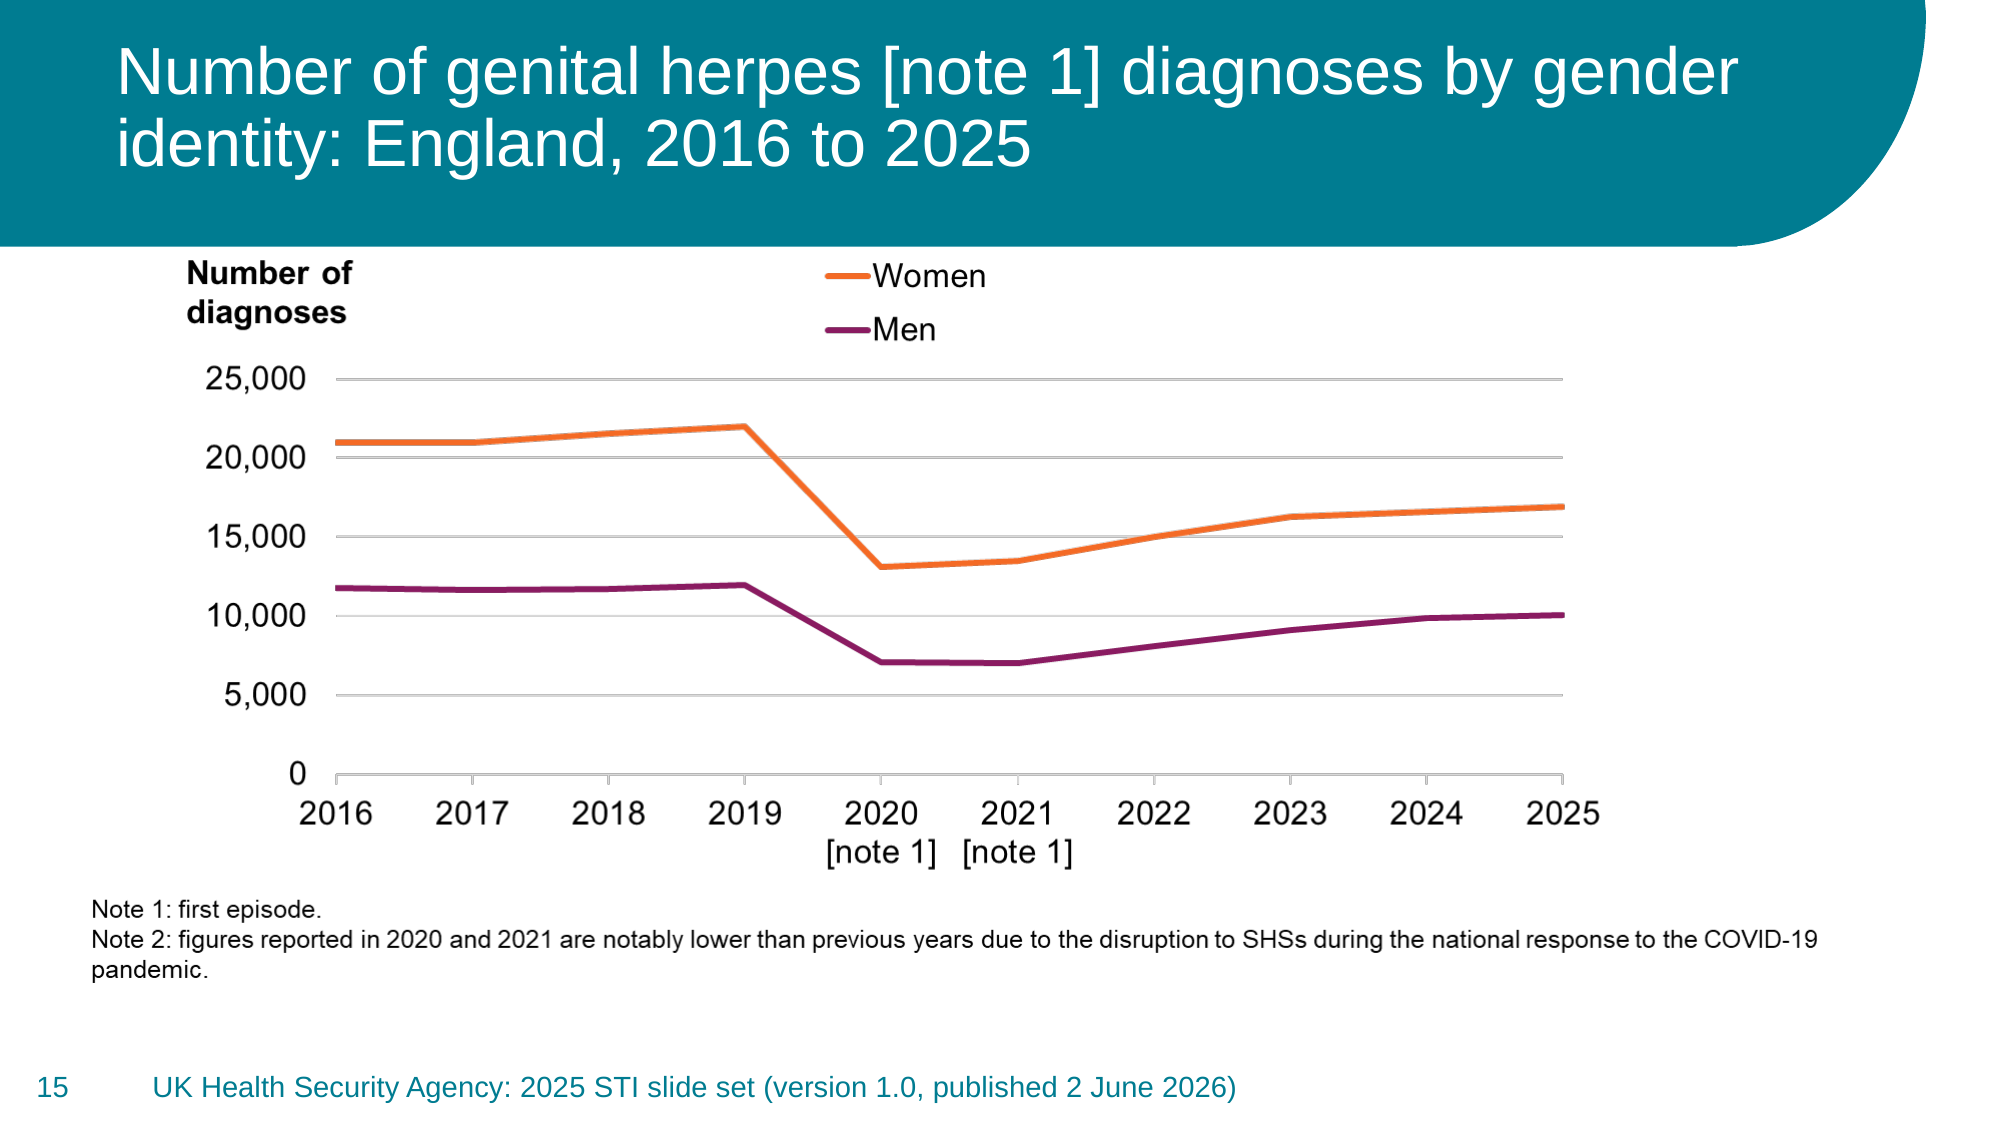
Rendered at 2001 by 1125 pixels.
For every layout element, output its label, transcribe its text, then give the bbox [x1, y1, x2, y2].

text_box UK Health Security Agency: 2025 STI slide set (version 1.0, published 2 June 2026) [137, 1056, 1780, 1116]
text_box [21, 1056, 120, 1117]
picture [76, 250, 1924, 998]
title Number of genital herpes [note 1] diagnoses by gender identity: England, 2016 to 2025 [101, 29, 1921, 189]
